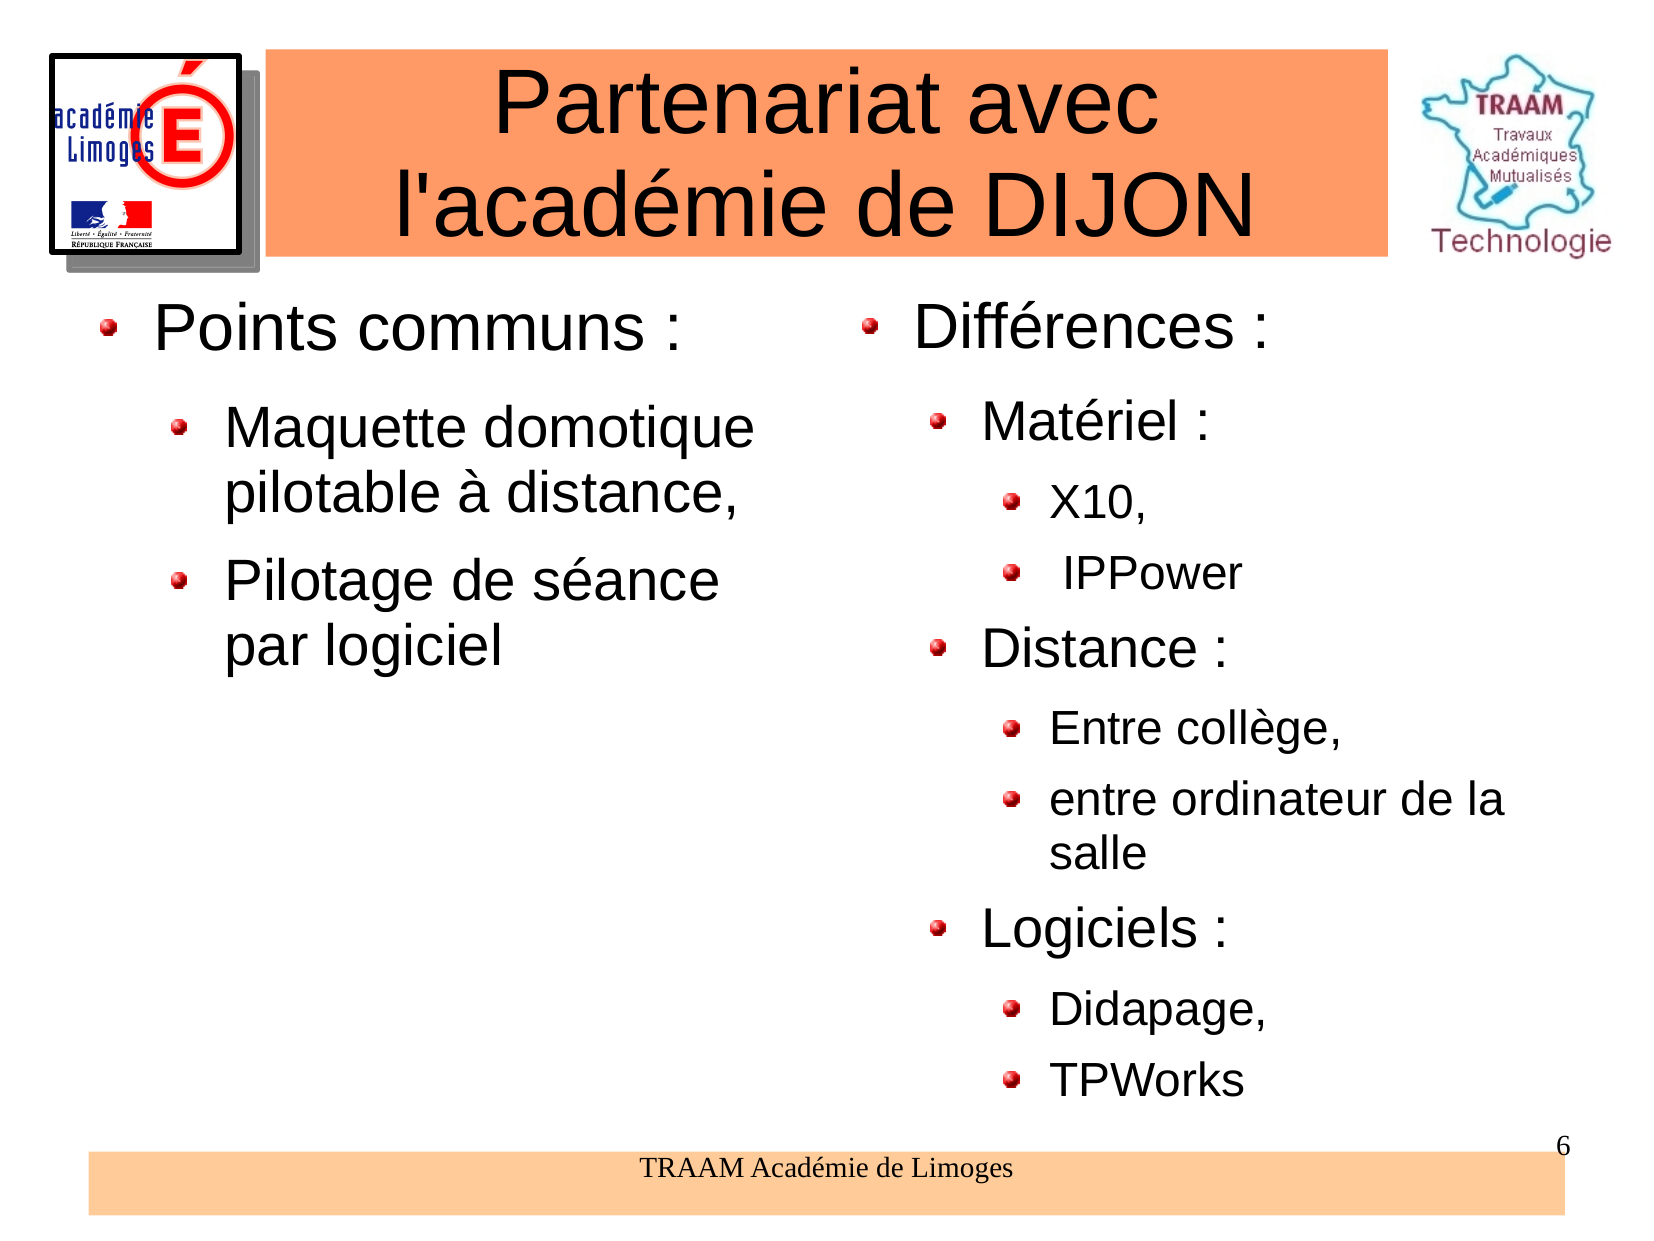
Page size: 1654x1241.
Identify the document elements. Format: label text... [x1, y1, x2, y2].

picture [1411, 43, 1625, 266]
list Points communs : Maquette domotique pilotable à distance, Pilotage de séance par logiciel [82, 290, 809, 1109]
picture [55, 59, 236, 249]
list Différences : Matériel : X10, IPPower Distance : Entre collège, entre ordinateur de la salle Logiciels : Didapage, TPWorks [845, 290, 1572, 1109]
title Partenariat avec l'académie de DIJON [265, 49, 1388, 257]
